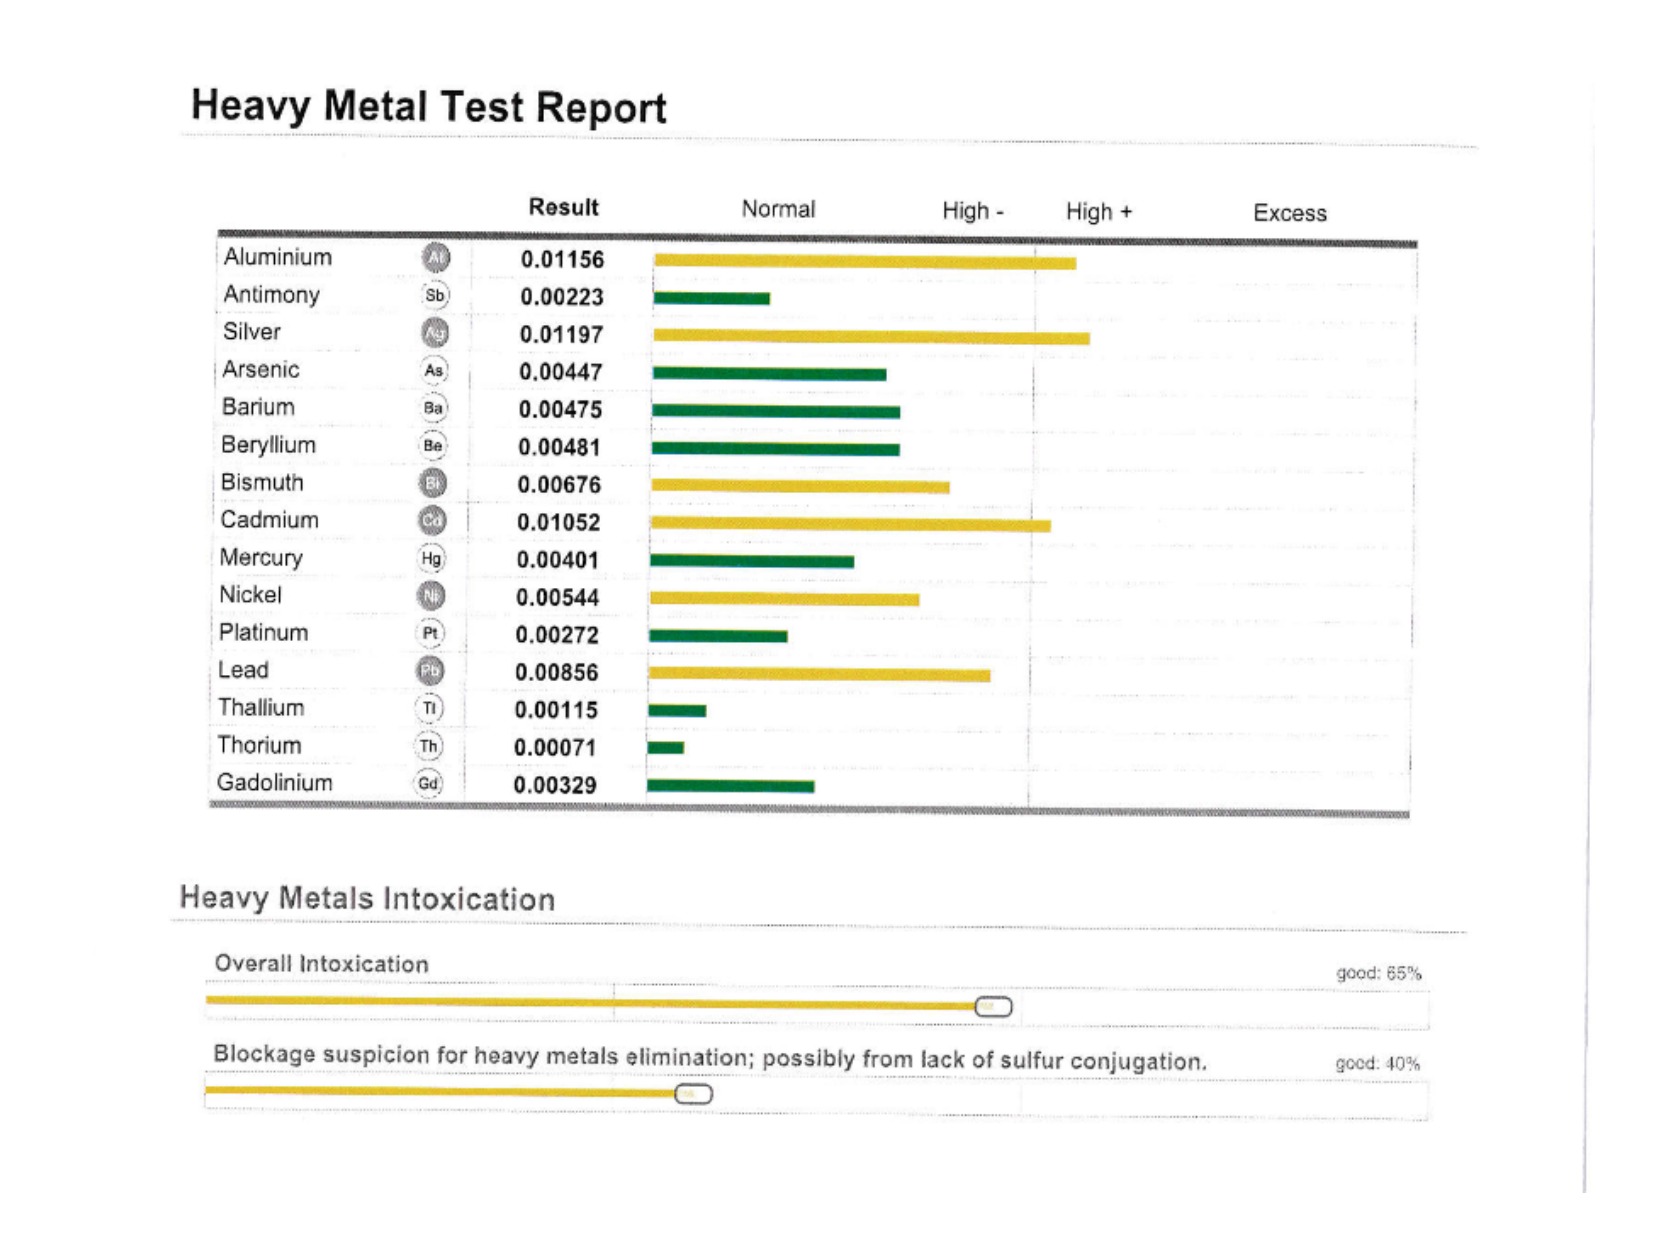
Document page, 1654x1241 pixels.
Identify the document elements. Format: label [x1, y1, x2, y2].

picture [94, 82, 1595, 1193]
